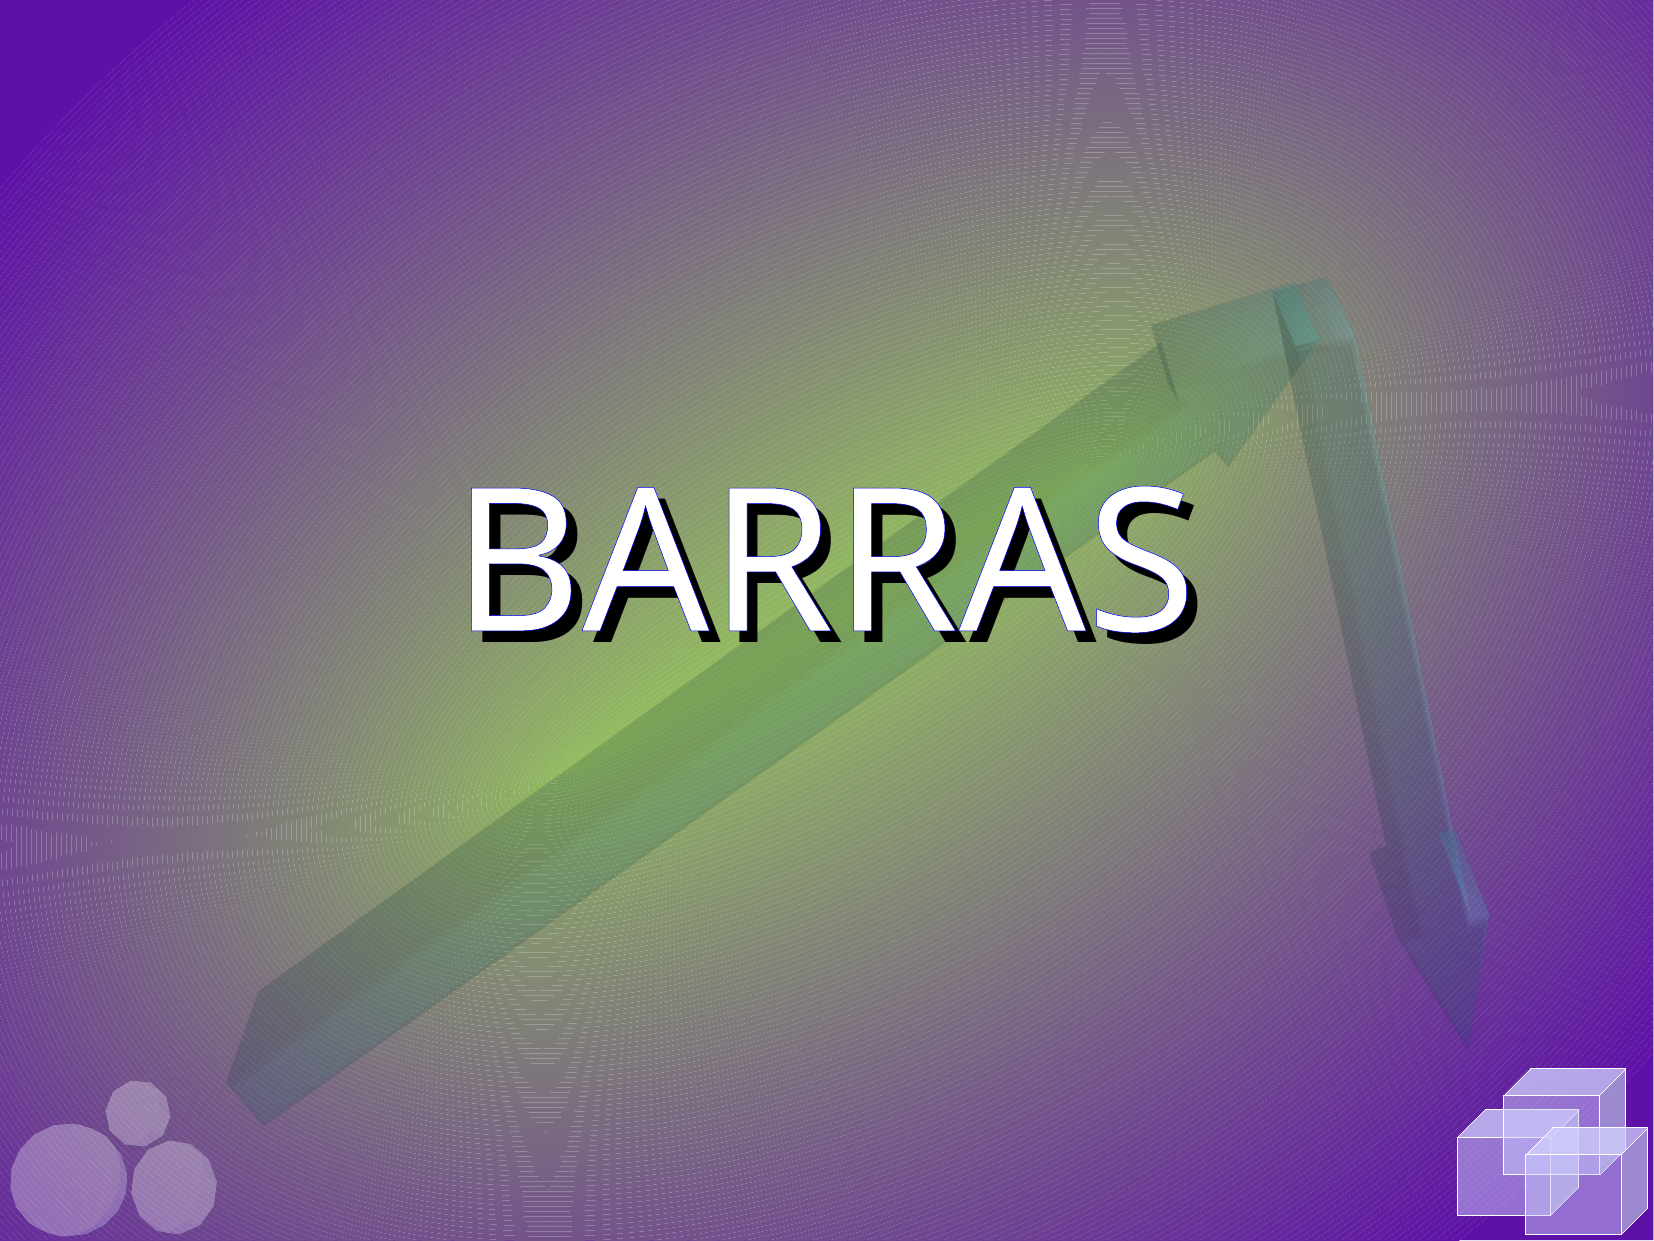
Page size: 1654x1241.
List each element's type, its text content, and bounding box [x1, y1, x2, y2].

text_box BARRAS [217, 409, 1431, 707]
